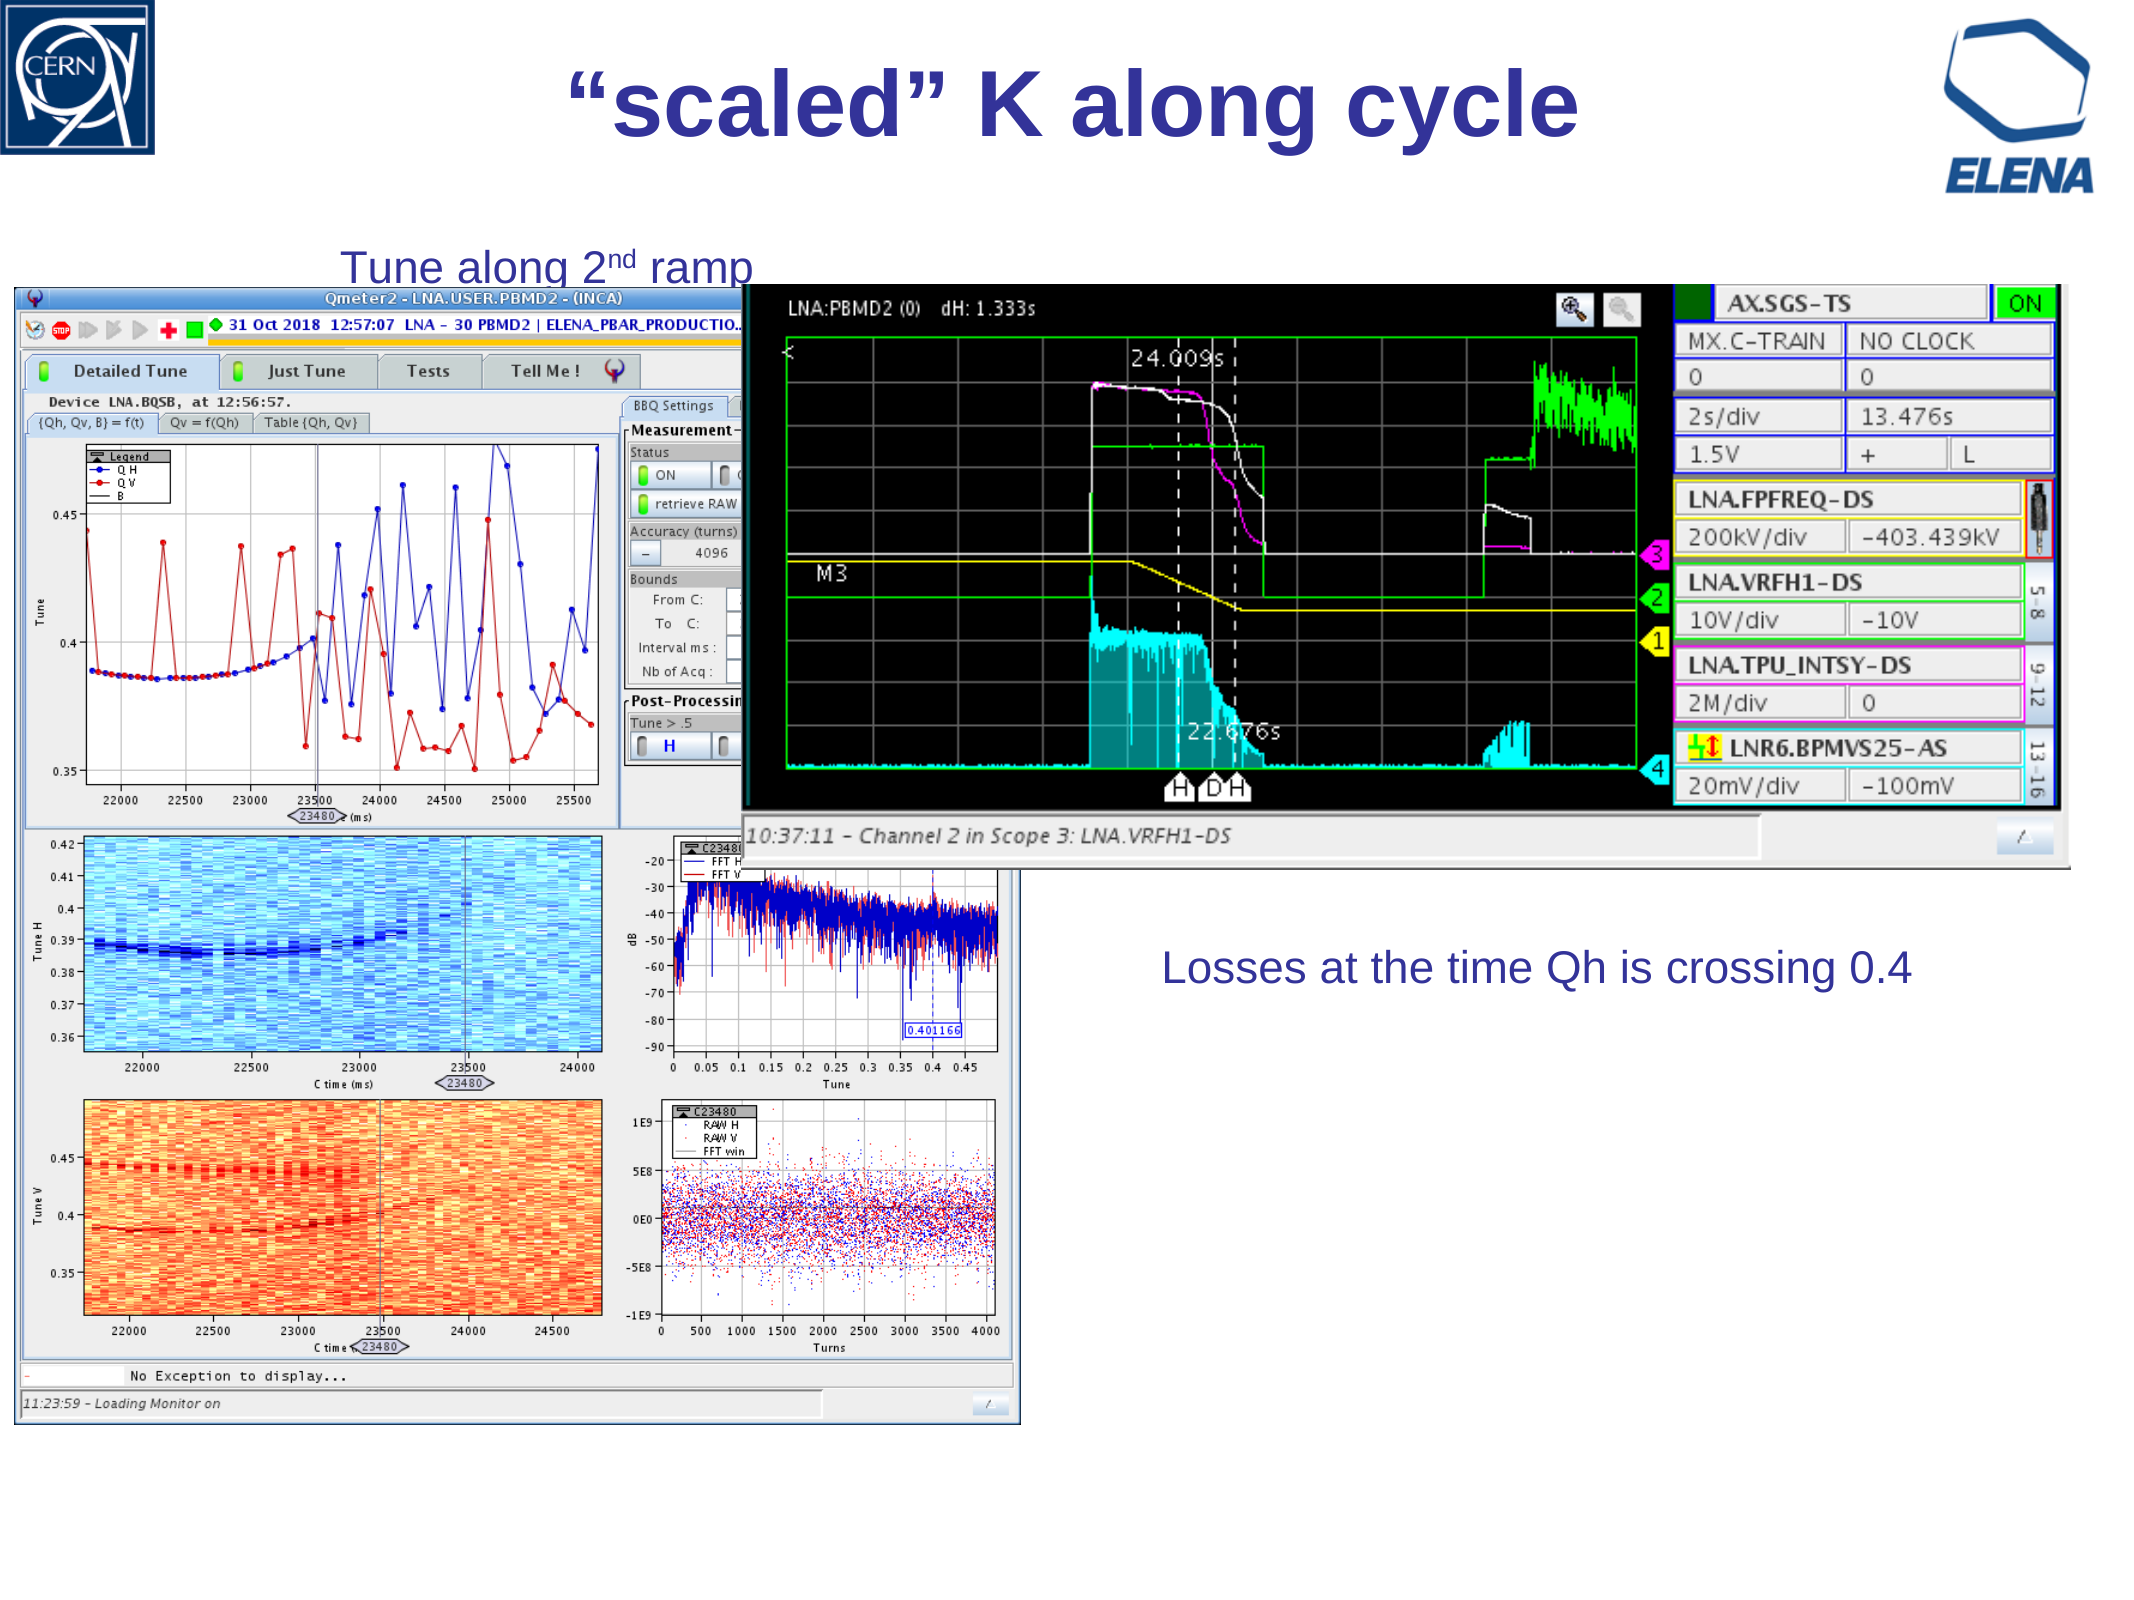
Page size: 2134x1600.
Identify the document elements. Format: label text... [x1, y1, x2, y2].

text_box Losses at the time Qh is crossing 0.4 [1140, 930, 1936, 1110]
picture [1944, 10, 2117, 206]
text_box “scaled” K along cycle [202, 0, 1944, 227]
picture [0, 0, 155, 155]
text_box Tune along 2nd ramp [325, 230, 881, 287]
picture [14, 284, 2071, 1426]
